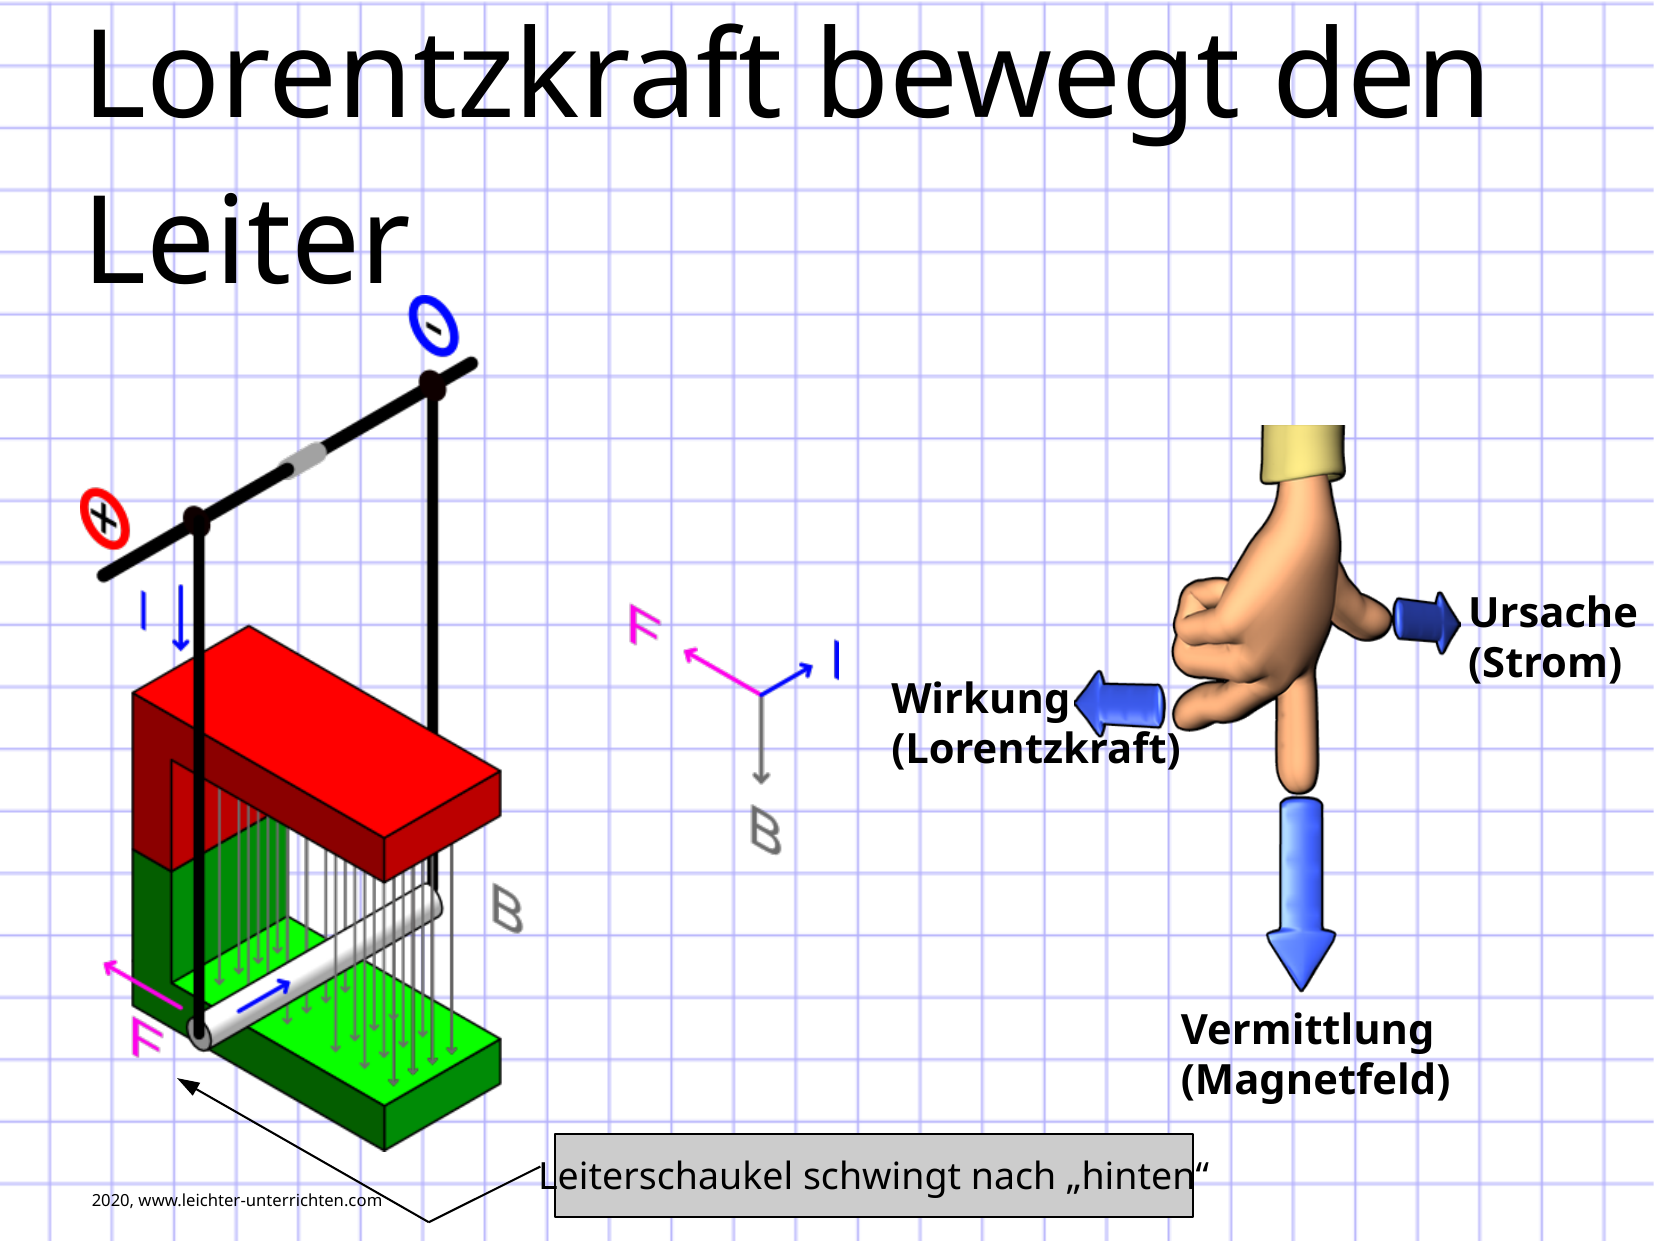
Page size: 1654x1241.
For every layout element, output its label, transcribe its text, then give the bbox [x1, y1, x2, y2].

title Lorentzkraft bewegt den Leiter [82, 49, 1571, 257]
text_box Leiterschaukel schwingt nach „hinten“ [555, 1134, 1193, 1217]
text_box Wirkung (Lorentzkraft) [876, 664, 1196, 780]
text_box Ursache (Strom) [1453, 578, 1654, 694]
text_box Vermittlung (Magnetfeld) [1165, 995, 1466, 1111]
picture [0, 0, 1654, 1241]
